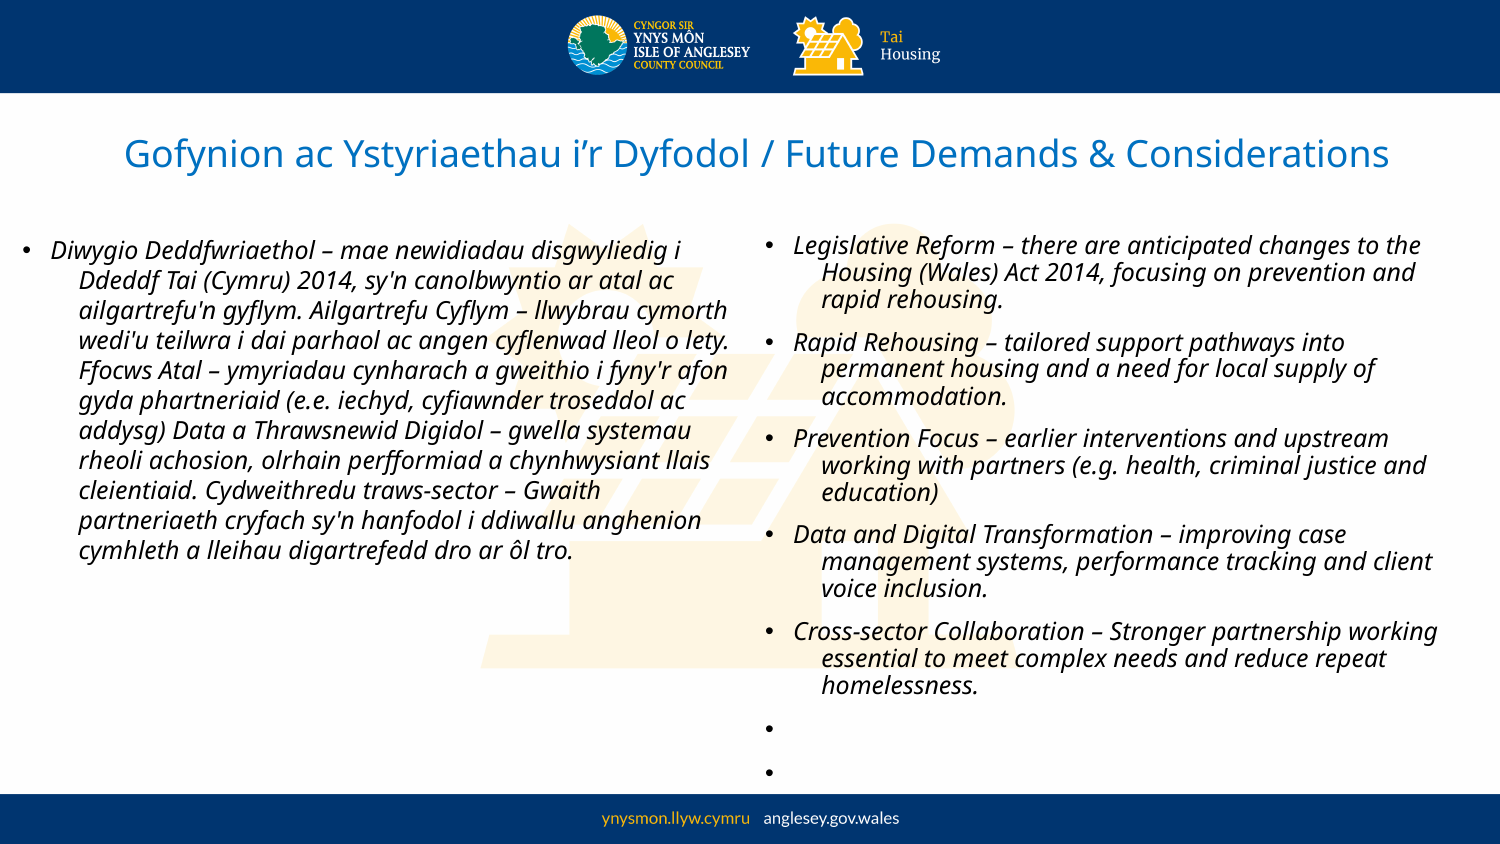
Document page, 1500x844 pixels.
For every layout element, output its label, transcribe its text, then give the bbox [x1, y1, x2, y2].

title Gofynion ac Ystyriaethau i’r Dyfodol / Future Demands & Considerations [68, 107, 1446, 205]
text_box Diwygio Deddfwriaethol – mae newidiadau disgwyliedig i Ddeddf Tai (Cymru) 2014, sy'n canolbwyntio ar atal ac ailgartrefu'n gyflym. Ailgartrefu Cyflym – llwybrau cymorth wedi'u teilwra i dai parhaol ac angen cyflenwad lleol o lety. Ffocws Atal – ymyriadau cynharach a gweithio i fyny'r afon gyda phartneriaid (e.e. iechyd, cyfiawnder troseddol ac addysg) Data a Thrawsnewid Digidol – gwella systemau rheoli achosion, olrhain perfformiad a chynhwysiant llais cleientiaid. Cydweithredu traws-sector – Gwaith partneriaeth cryfach sy'n hanfodol i ddiwallu anghenion cymhleth a lleihau digartrefedd dro ar ôl tro. [7, 227, 758, 576]
list Legislative Reform – there are anticipated changes to the Housing (Wales) Act 2014, focusing on prevention and rapid rehousing. Rapid Rehousing – tailored support pathways into permanent housing and a need for local supply of accommodation. Prevention Focus – earlier interventions and upstream working with partners (e.g. health, criminal justice and education) Data and Digital Transformation – improving case management systems, performance tracking and client voice inclusion. Cross-sector Collaboration – Stronger partnership working essential to meet complex needs and reduce repeat homelessness. [750, 225, 1484, 805]
text_box [16, 576, 713, 835]
